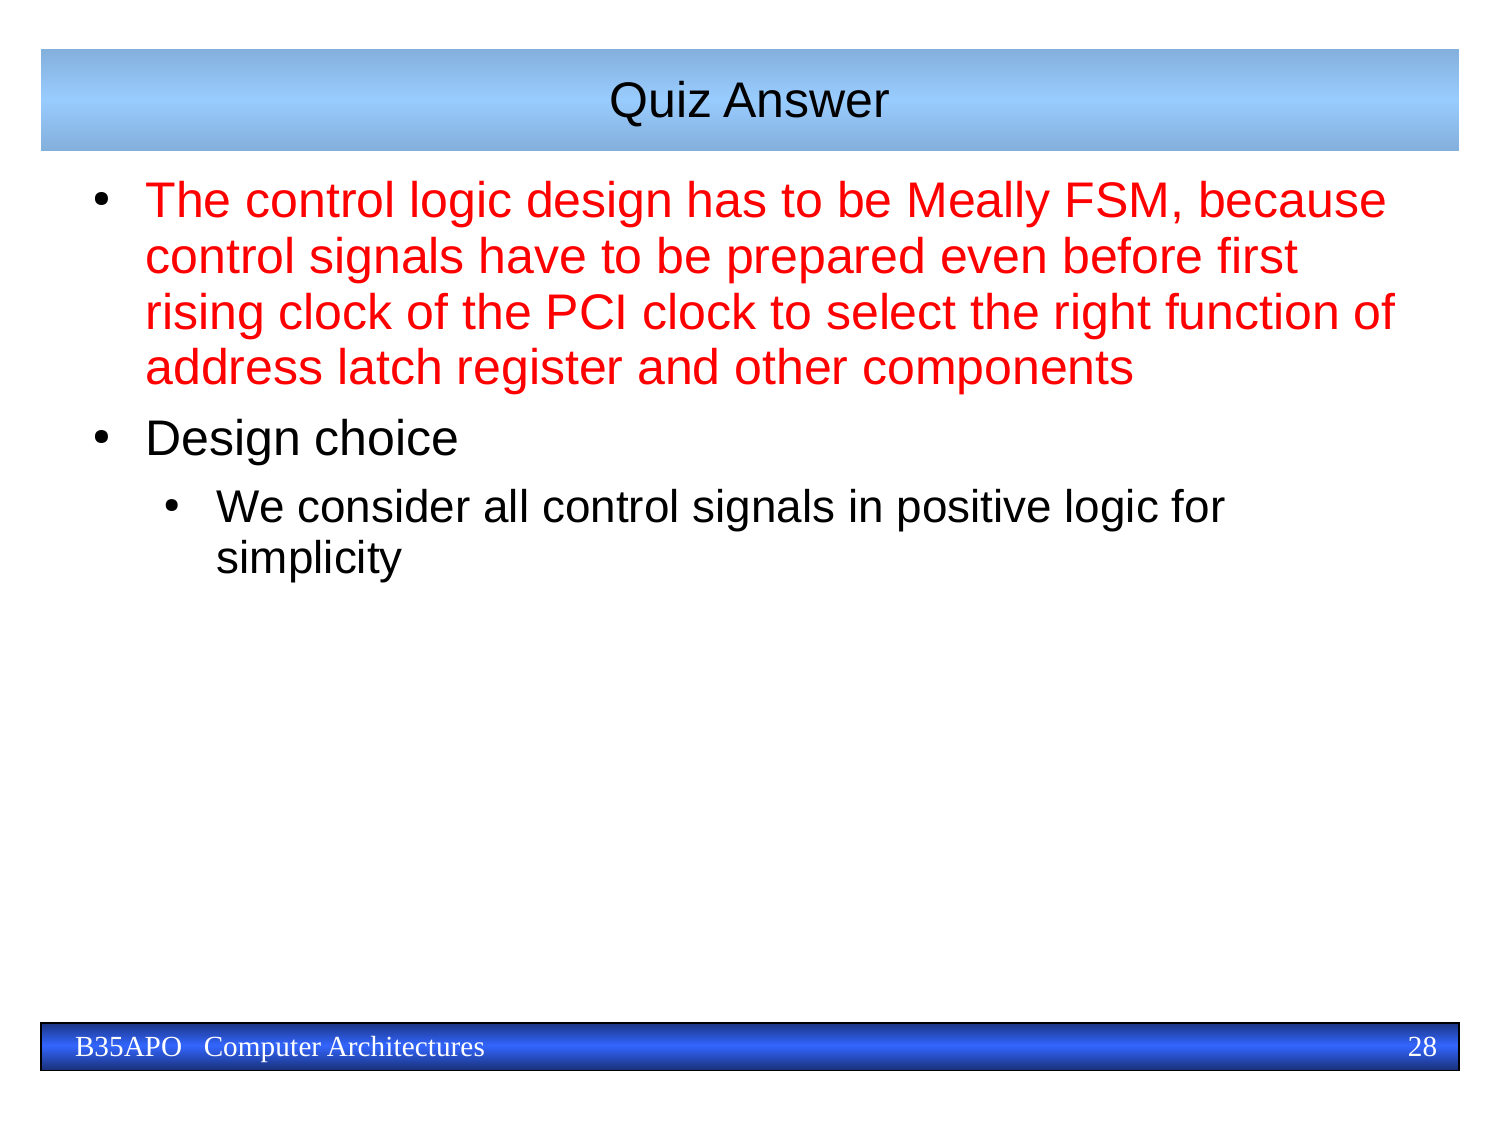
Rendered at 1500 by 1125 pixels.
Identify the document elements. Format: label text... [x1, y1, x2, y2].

list The control logic design has to be Meally FSM, because control signals have to be prepared even before first rising clock of the PCI clock to select the right function of address latch register and other components Design choice We consider all control signals in positive logic for simplicity [75, 172, 1426, 916]
title Quiz Answer [41, 49, 1459, 151]
